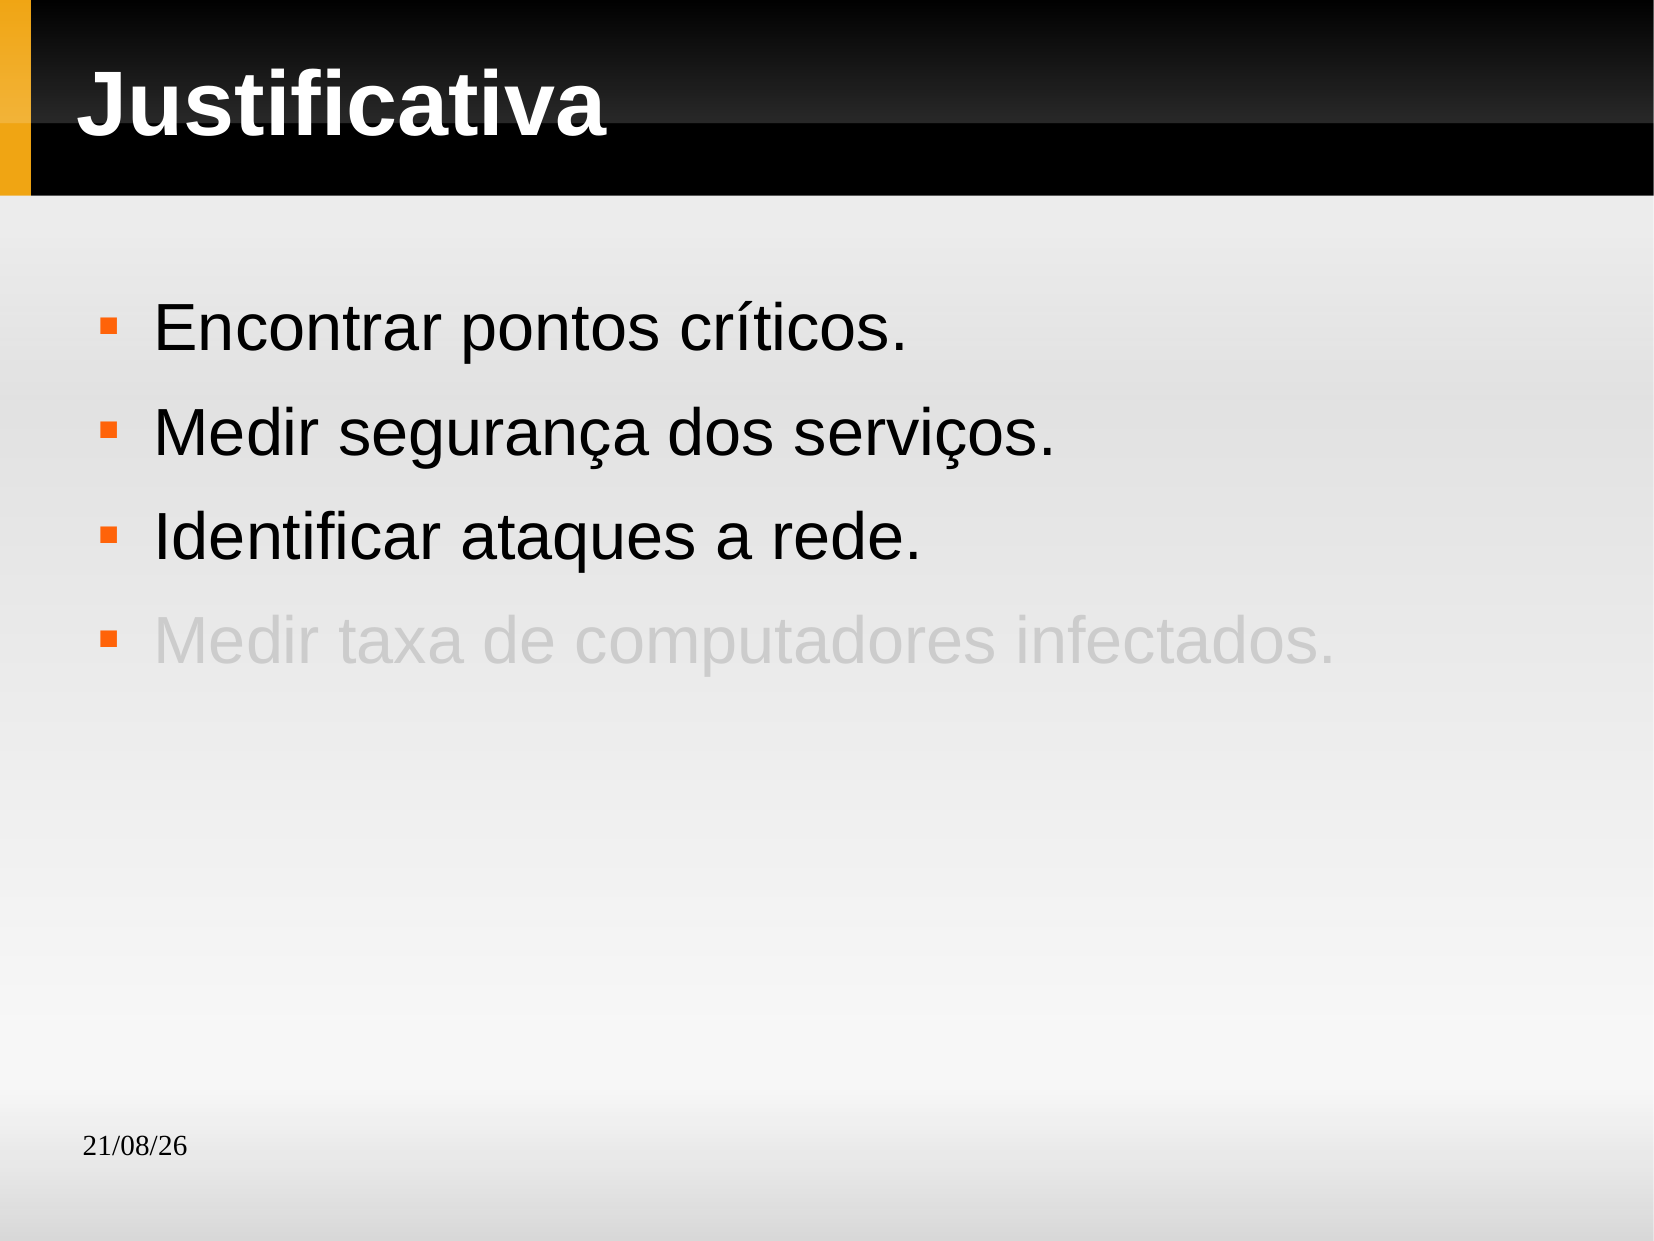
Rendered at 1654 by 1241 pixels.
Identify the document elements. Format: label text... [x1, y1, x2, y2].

picture [0, 0, 1654, 1241]
title Justificativa [76, 7, 1565, 200]
list Encontrar pontos críticos. Medir segurança dos serviços. Identificar ataques a rede. Medir taxa de computadores infectados. [82, 290, 1571, 824]
